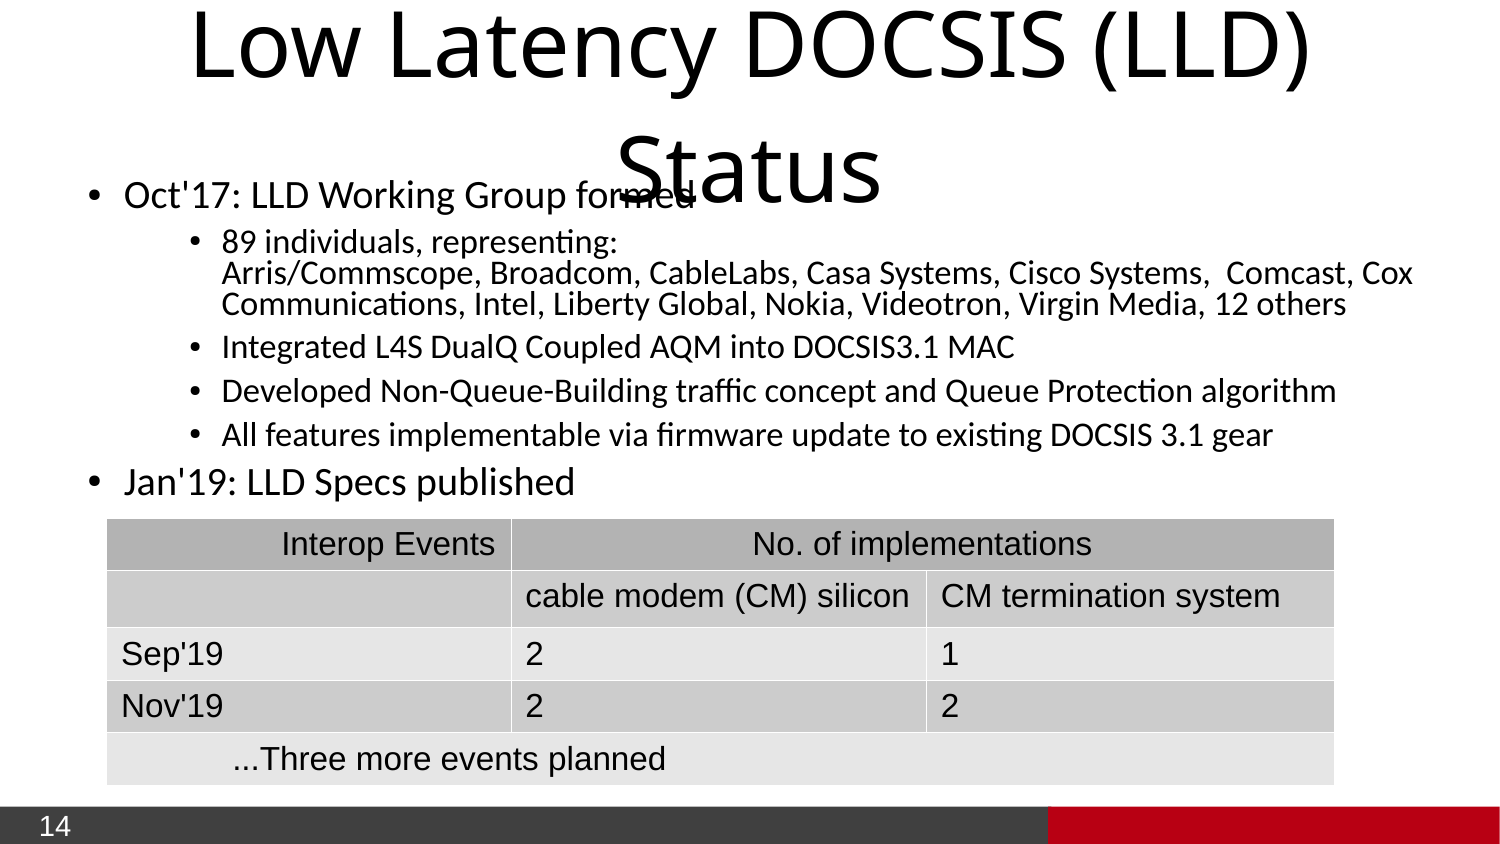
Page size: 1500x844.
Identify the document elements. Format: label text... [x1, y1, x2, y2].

table_cell 1 [927, 628, 1334, 680]
table_cell CM termination system [927, 571, 1334, 627]
table_header No. of implementations [512, 519, 1334, 570]
table_cell 2 [512, 681, 926, 732]
title Low Latency DOCSIS (LLD) Status [75, 33, 1425, 175]
table_cell Sep'19 [107, 628, 511, 680]
table_header Interop Events [107, 519, 511, 570]
table_cell [107, 571, 511, 627]
table_cell Nov'19 [107, 681, 511, 732]
table_cell 2 [512, 628, 926, 680]
table_cell 2 [927, 681, 1334, 732]
table_cell cable modem (CM) silicon [512, 571, 926, 627]
table_cell ...Three more events planned [107, 733, 1334, 785]
list Oct'17: LLD Working Group formed 89 individuals, representing: Arris/Commscope, Broadcom, CableLabs, Casa Systems, Cisco Systems, Comcast, Cox Communications, Intel, Liberty Global, Nokia, Videotron, Virgin Media, 12 others Integrated L4S DualQ Coupled AQM into DOCSIS3.1 MAC Developed Non-Queue-Building traffic concept and Queue Protection algorithm All features implementable via firmware update to existing DOCSIS 3.1 gear Jan'19: LLD Specs published [75, 179, 1425, 536]
